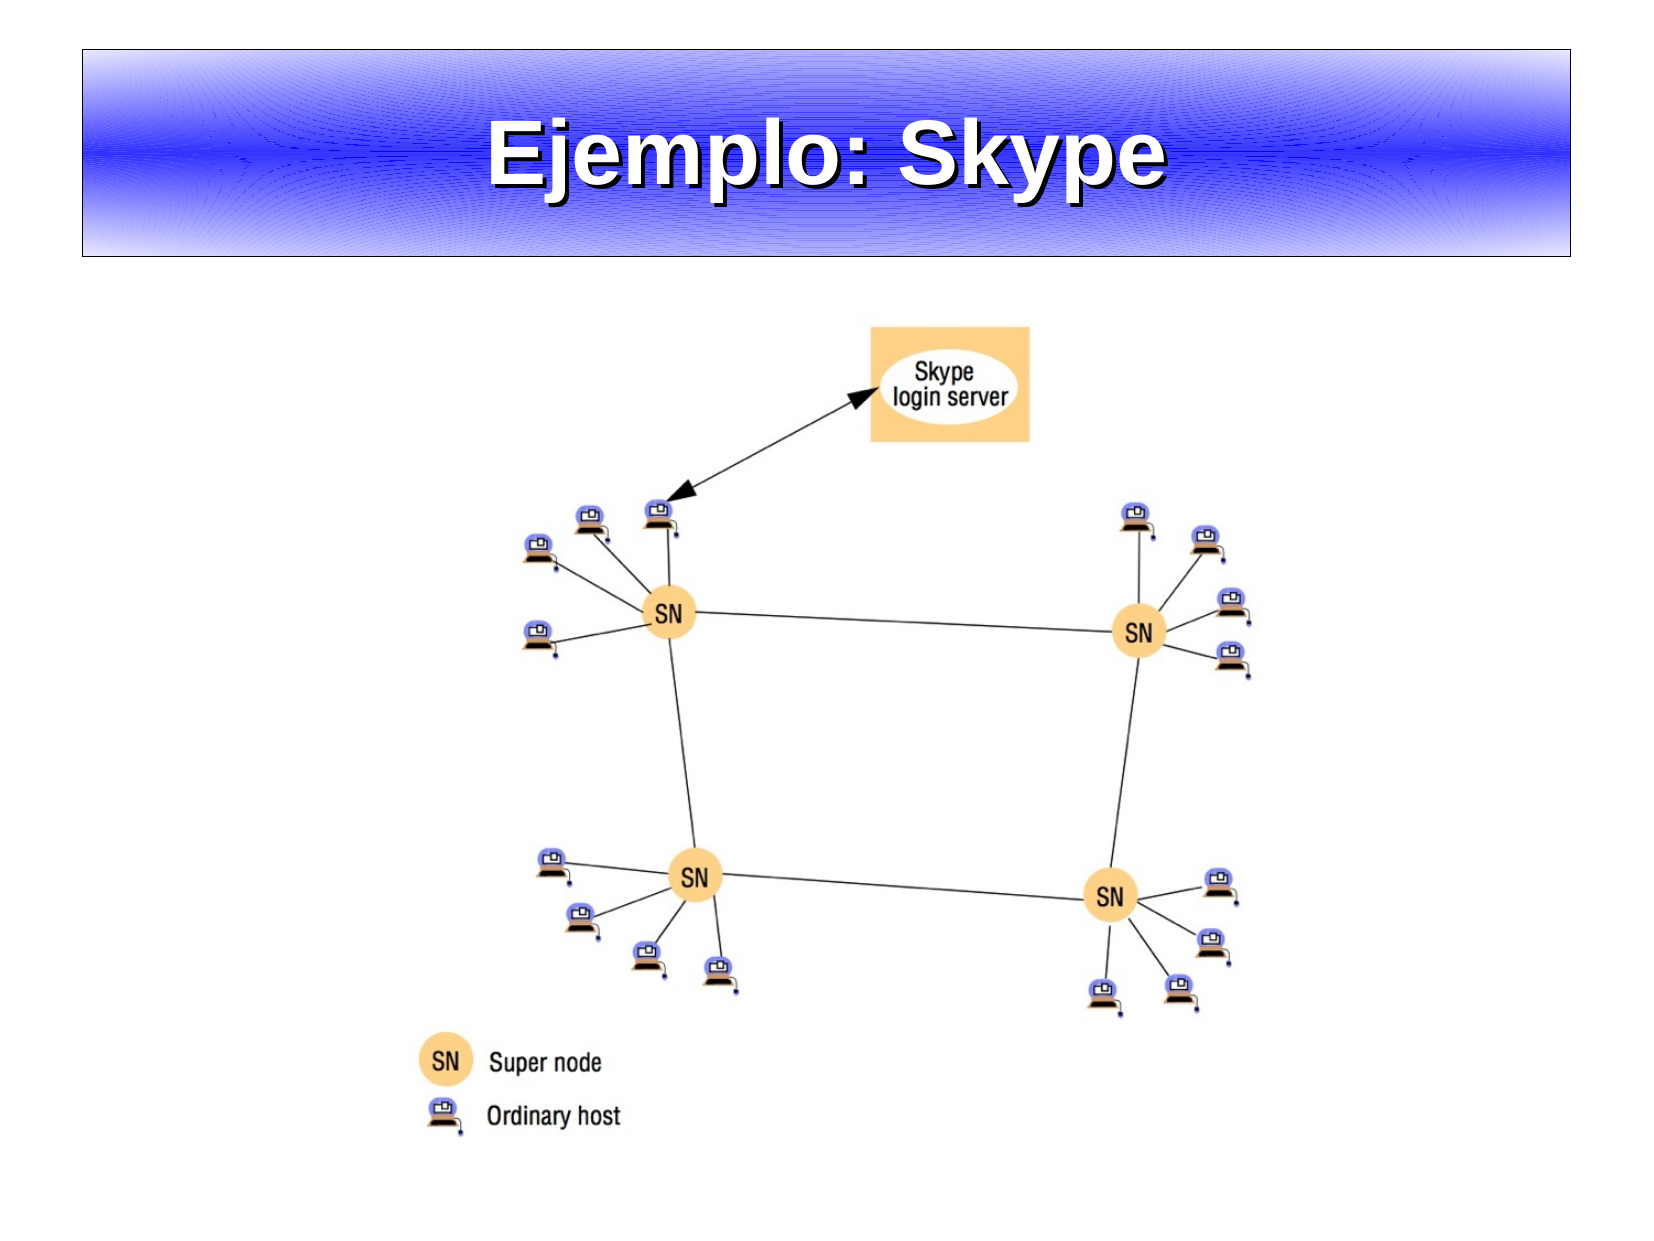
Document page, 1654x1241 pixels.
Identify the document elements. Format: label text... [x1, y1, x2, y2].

picture [405, 314, 1264, 1139]
title Ejemplo: Skype [82, 49, 1571, 257]
